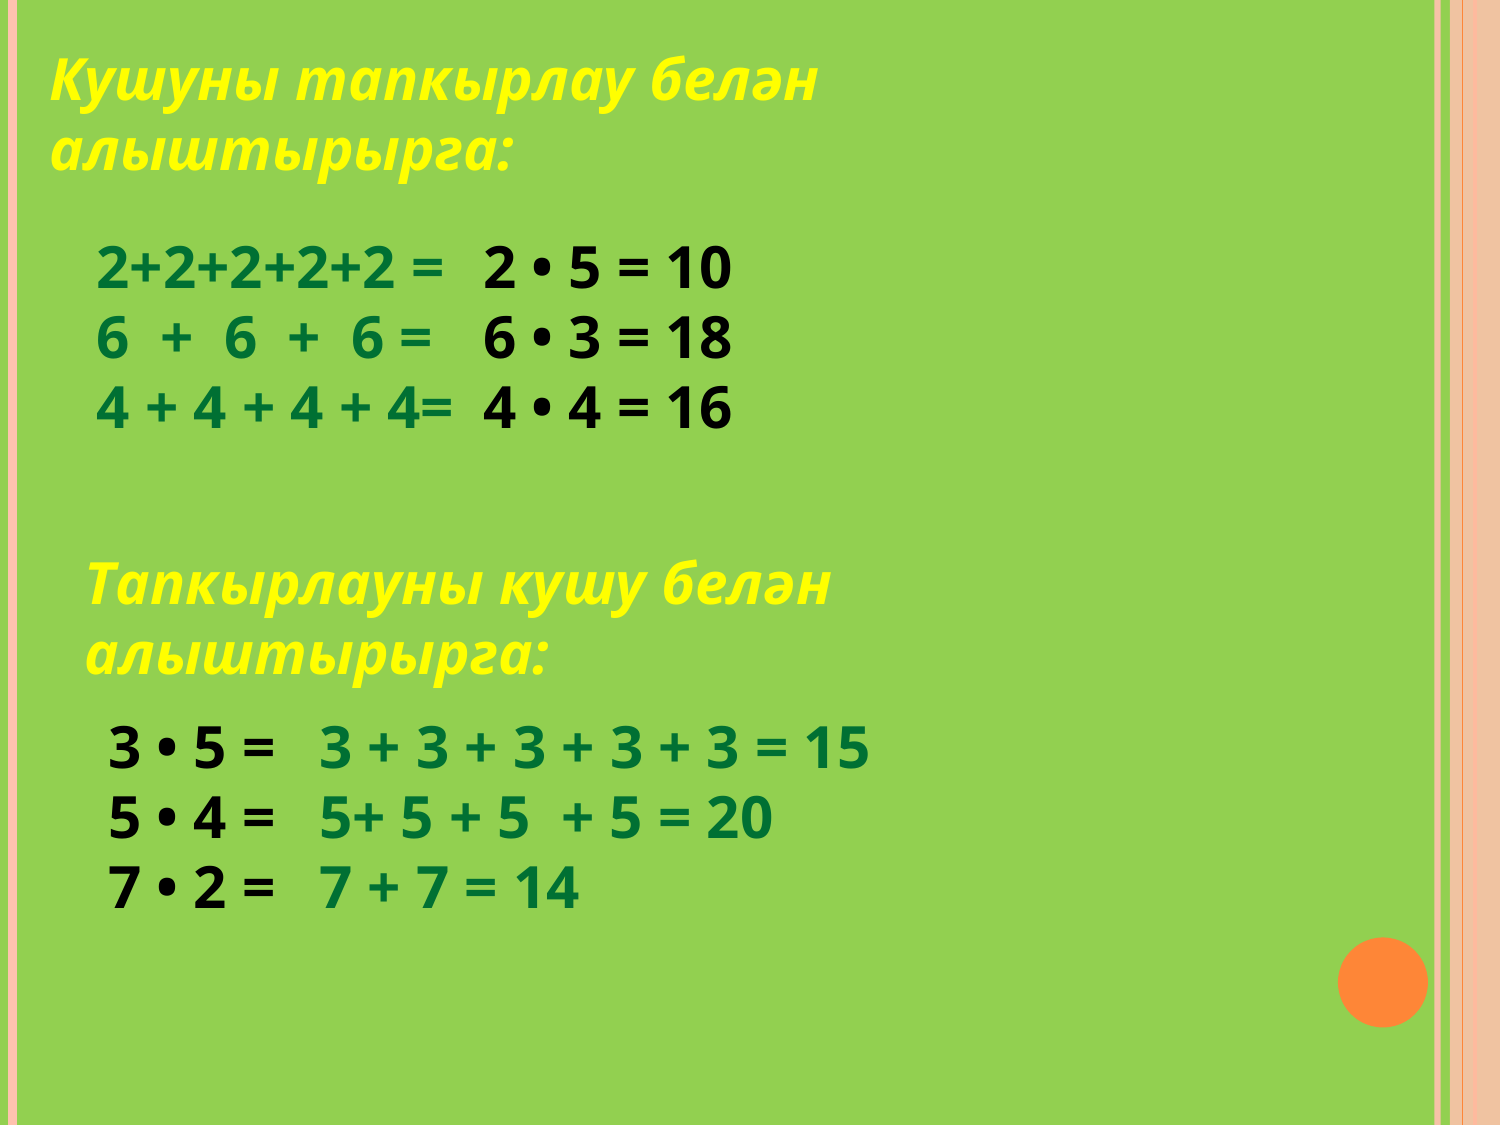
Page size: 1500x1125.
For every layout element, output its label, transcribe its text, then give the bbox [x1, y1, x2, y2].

text_box 3 • 5 = 5 • 4 = 7 • 2 = [93, 703, 304, 928]
text_box Тапкырлауны кушу белән алыштырырга: [70, 538, 1208, 694]
text_box 2+2+2+2+2 = 6 + 6 + 6 = 4 + 4 + 4 + 4= [82, 222, 468, 448]
text_box 3 + 3 + 3 + 3 + 3 = 15 5+ 5 + 5 + 5 = 20 7 + 7 = 14 [304, 703, 996, 998]
text_box Кушуны тапкырлау белән алыштырырга: [35, 35, 1149, 190]
text_box 2 • 5 = 10 6 • 3 = 18 4 • 4 = 16 [468, 222, 950, 448]
